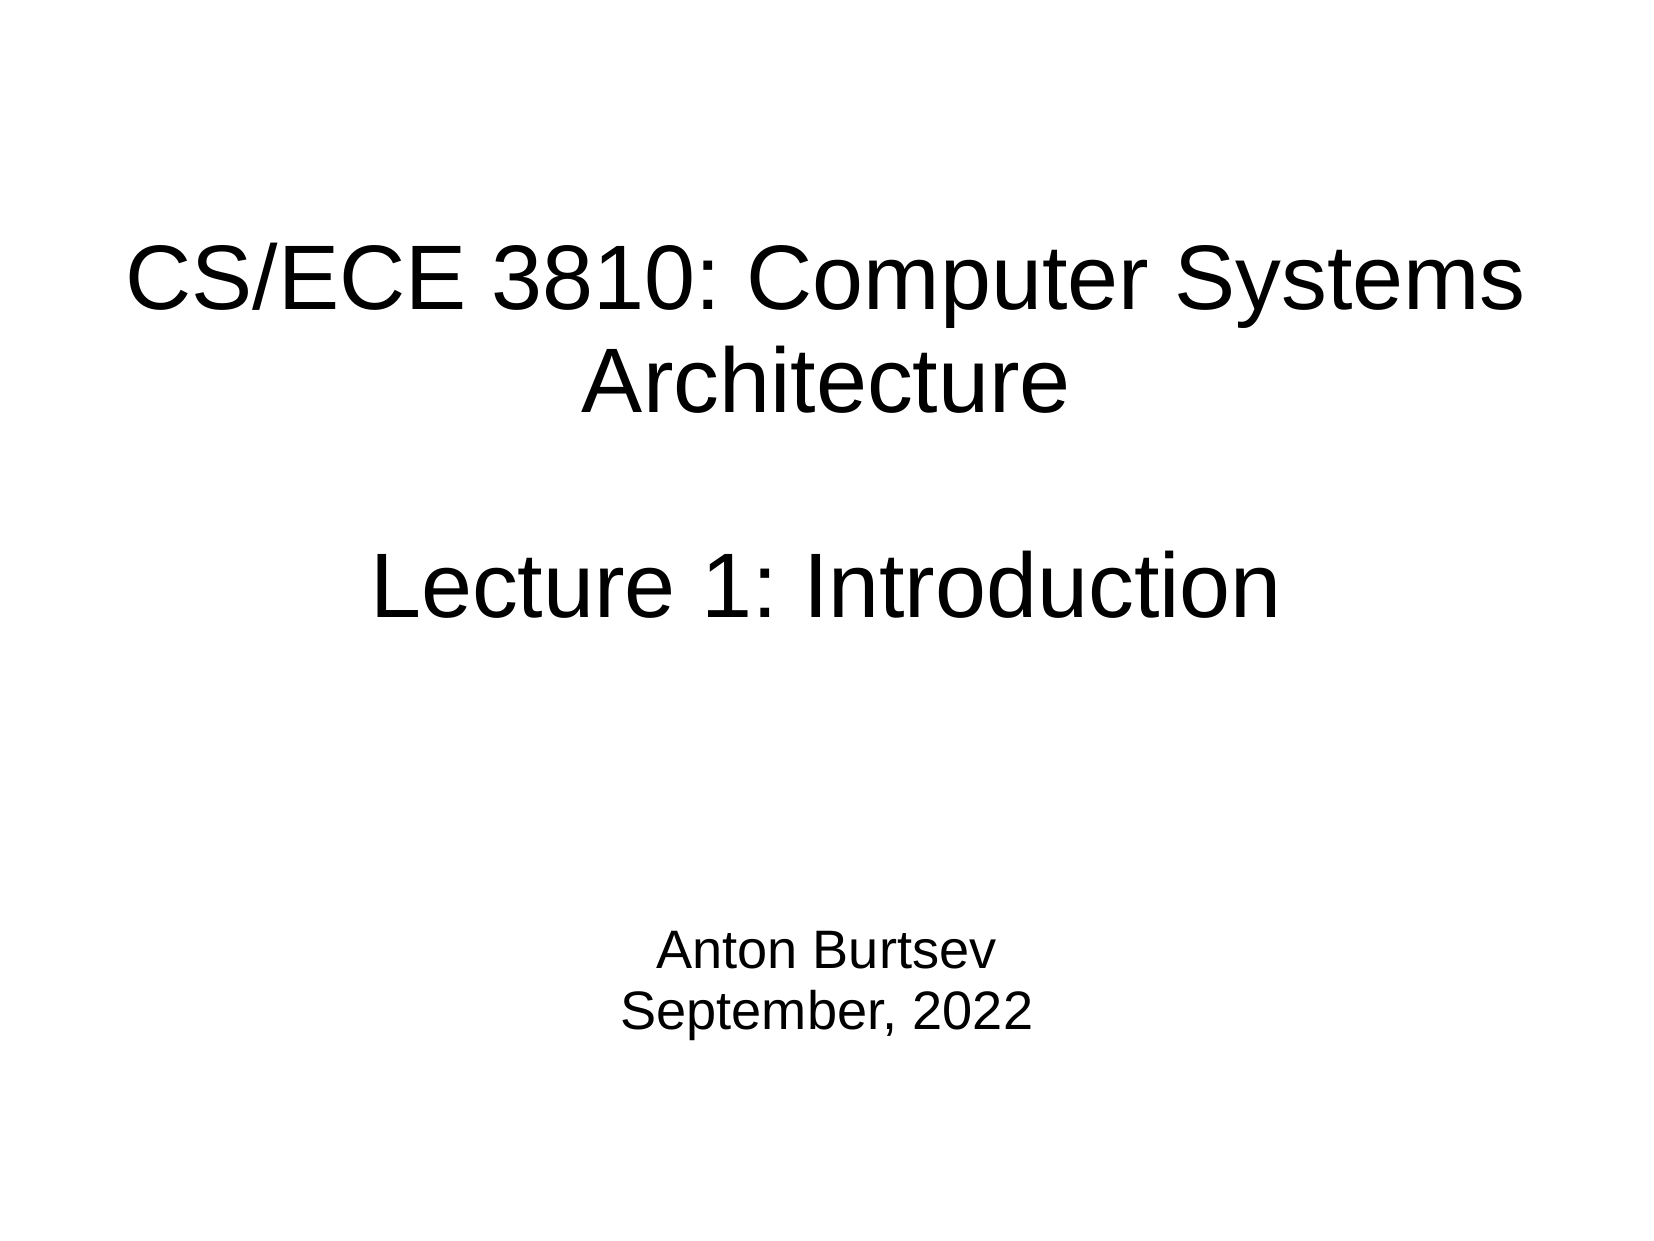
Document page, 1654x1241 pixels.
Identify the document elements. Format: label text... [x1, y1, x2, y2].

title CS/ECE 3810: Computer Systems Architecture Lecture 1: Introduction [82, 113, 1571, 637]
subtitle Anton Burtsev September, 2022 [82, 637, 1571, 1109]
